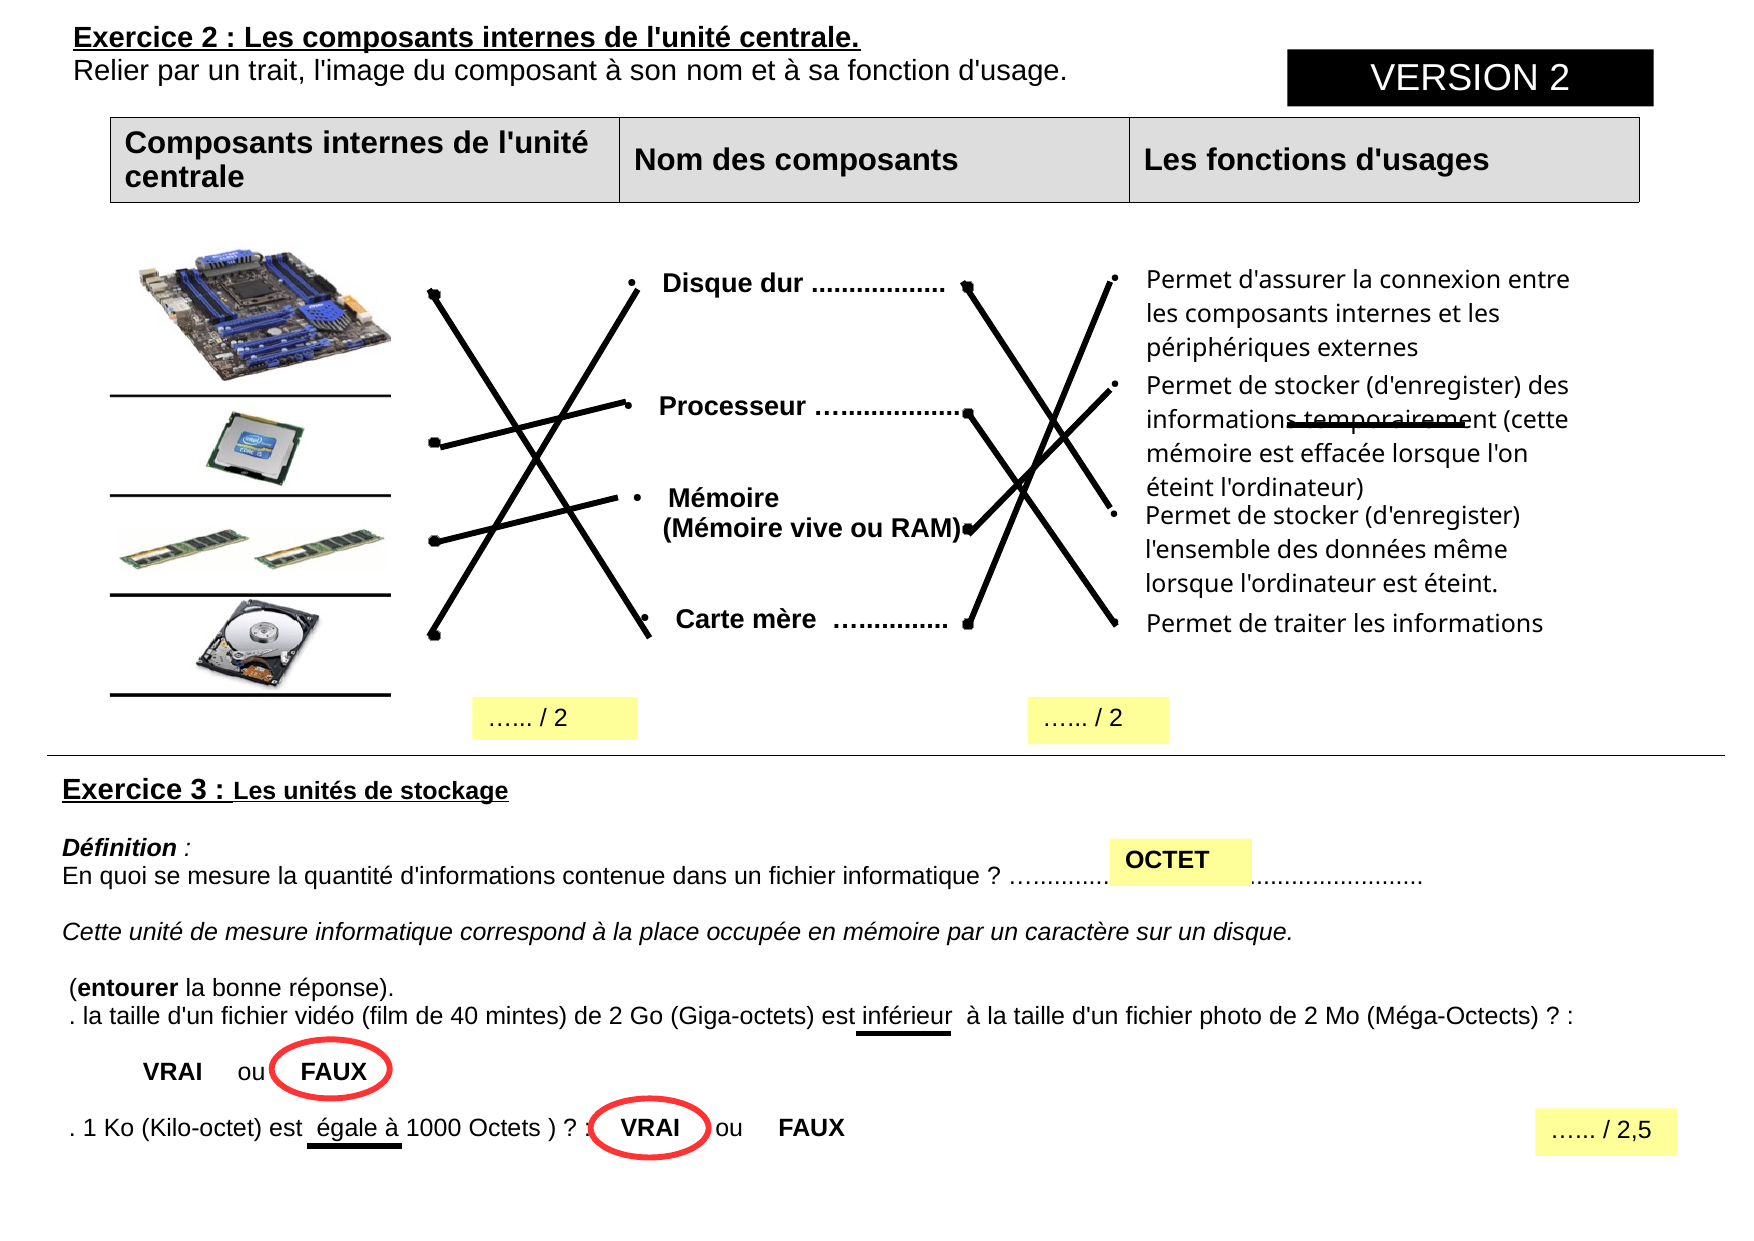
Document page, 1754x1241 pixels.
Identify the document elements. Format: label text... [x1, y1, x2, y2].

text_box Exercice 2 : Les composants internes de l'unité centrale. Relier par un trait, l'image du composant à son nom et à sa fonction d'usage. [58, 13, 1618, 113]
text_box …... / 2 [1027, 696, 1170, 745]
text_box [433, 289, 441, 299]
text_box Processeur …................ [608, 383, 993, 452]
text_box [428, 535, 440, 547]
text_box Exercice 3 : Les unités de stockage Définition : En quoi se mesure la quantité d'informations contenue dans un fichier informatique ? …........................................................ Cette unité de mesure informatique correspond à la place occupée en mémoire par un caractère sur un disque. (entourer la bonne réponse). . la taille d'un fichier vidéo (film de 40 mintes) de 2 Go (Giga-octets) est inférieur à la taille d'un fichier photo de 2 Mo (Méga-Octects) ? : VRAI ou FAUX . 1 Ko (Kilo-octet) est égale à 1000 Octets ) ? : VRAI ou FAUX [47, 765, 1695, 1175]
text_box Mémoire (Mémoire vive ou RAM) [617, 475, 996, 570]
table_header Les fonctions d'usages [1130, 118, 1639, 202]
text_box …... / 2,5 [1535, 1108, 1678, 1156]
text_box [962, 408, 974, 419]
text_box …... / 2 [472, 696, 638, 740]
text_box [967, 281, 974, 291]
text_box [428, 630, 441, 641]
text_box Permet d'assurer la connexion entre les composants internes et les périphériques externes [1095, 253, 1596, 367]
text_box [962, 523, 973, 535]
text_box [428, 437, 441, 448]
table_header Composants internes de l'unité centrale [111, 118, 619, 202]
text_box Disque dur .................. [612, 260, 985, 328]
text_box VERSION 2 [1287, 49, 1654, 107]
text_box Carte mère …............ [625, 596, 993, 646]
text_box Permet de traiter les informations [1095, 598, 1602, 662]
text_box [962, 618, 974, 630]
text_box Permet de stocker (d'enregister) l'ensemble des données même lorsque l'ordinateur est éteint. [1094, 490, 1601, 589]
table_header Nom des composants [620, 118, 1129, 202]
text_box Permet de stocker (d'enregister) des informations temporairement (cette mémoire est effacée lorsque l'on éteint l'ordinateur) [1095, 360, 1602, 487]
text_box OCTET [1110, 838, 1252, 886]
picture [109, 242, 391, 703]
